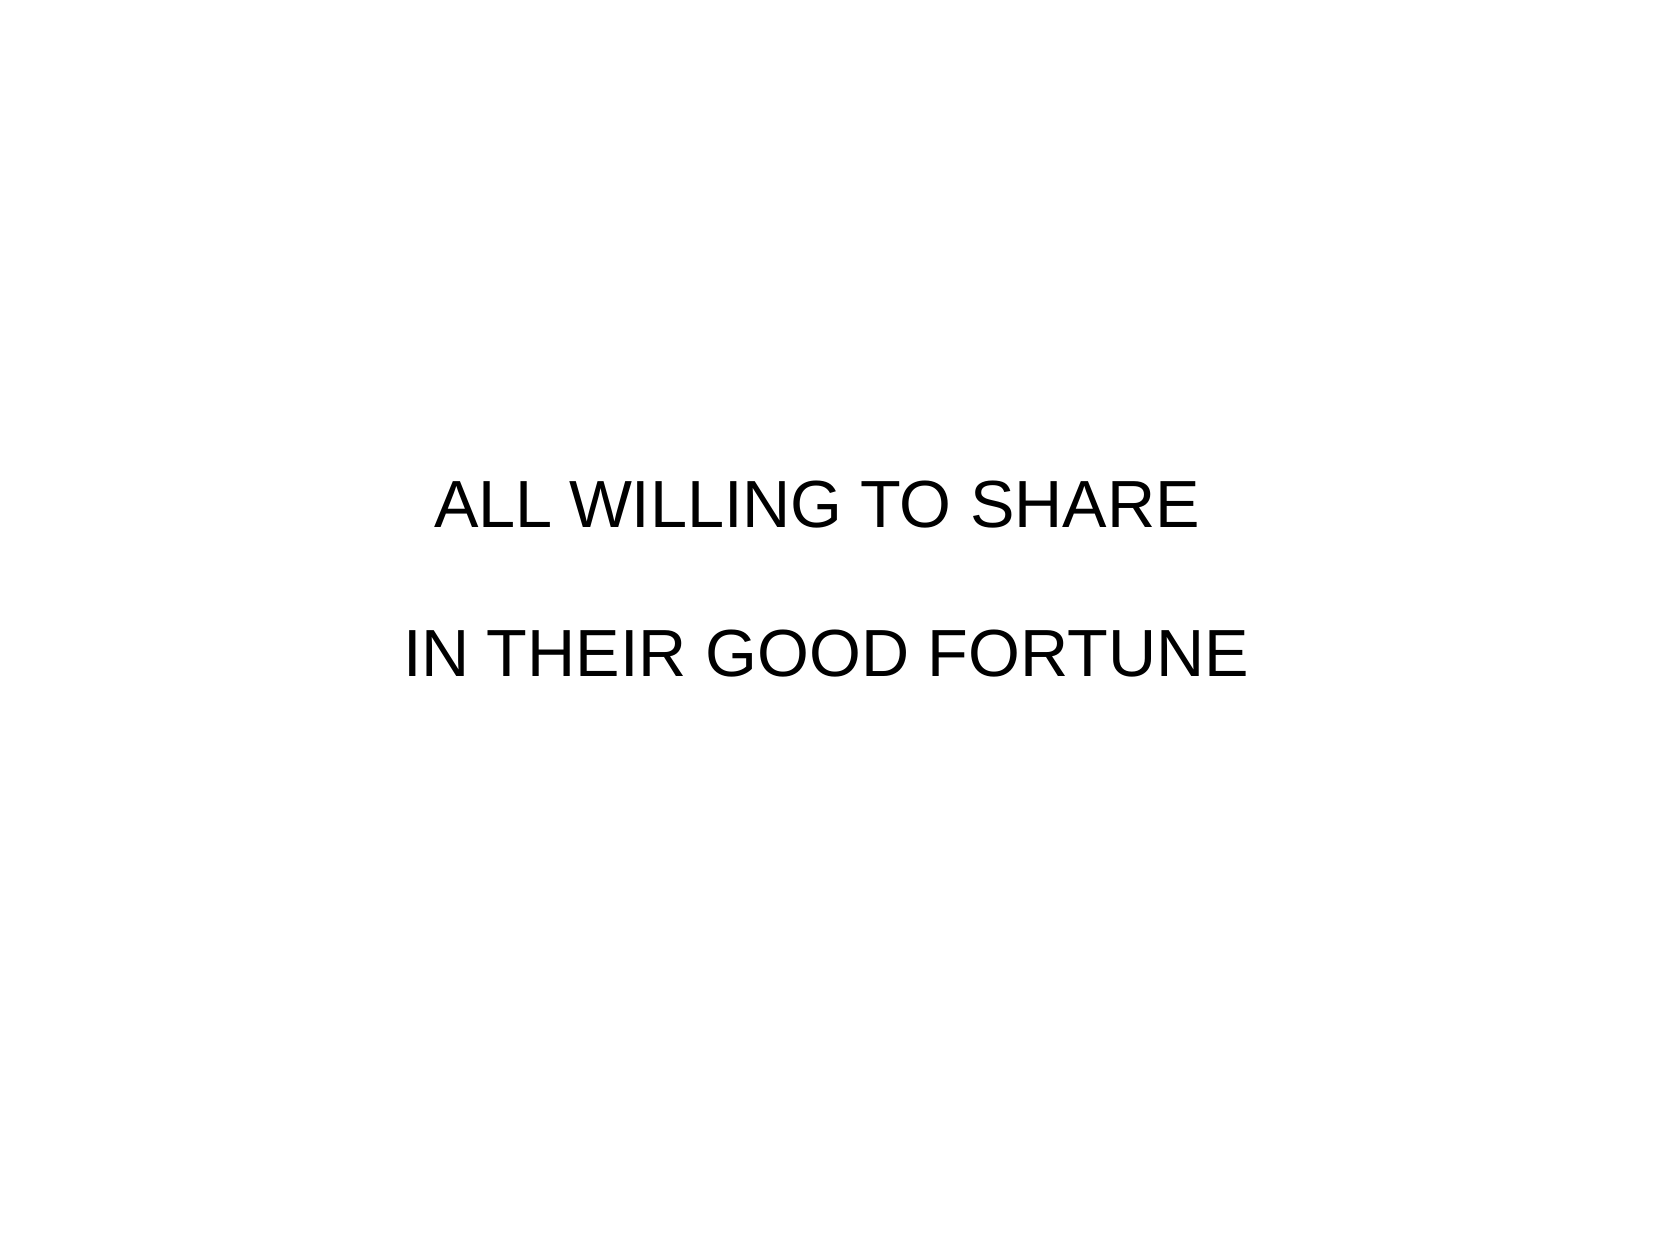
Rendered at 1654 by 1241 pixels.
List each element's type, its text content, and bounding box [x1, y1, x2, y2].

subtitle ALL WILLING TO SHARE IN THEIR GOOD FORTUNE [82, 49, 1571, 1109]
